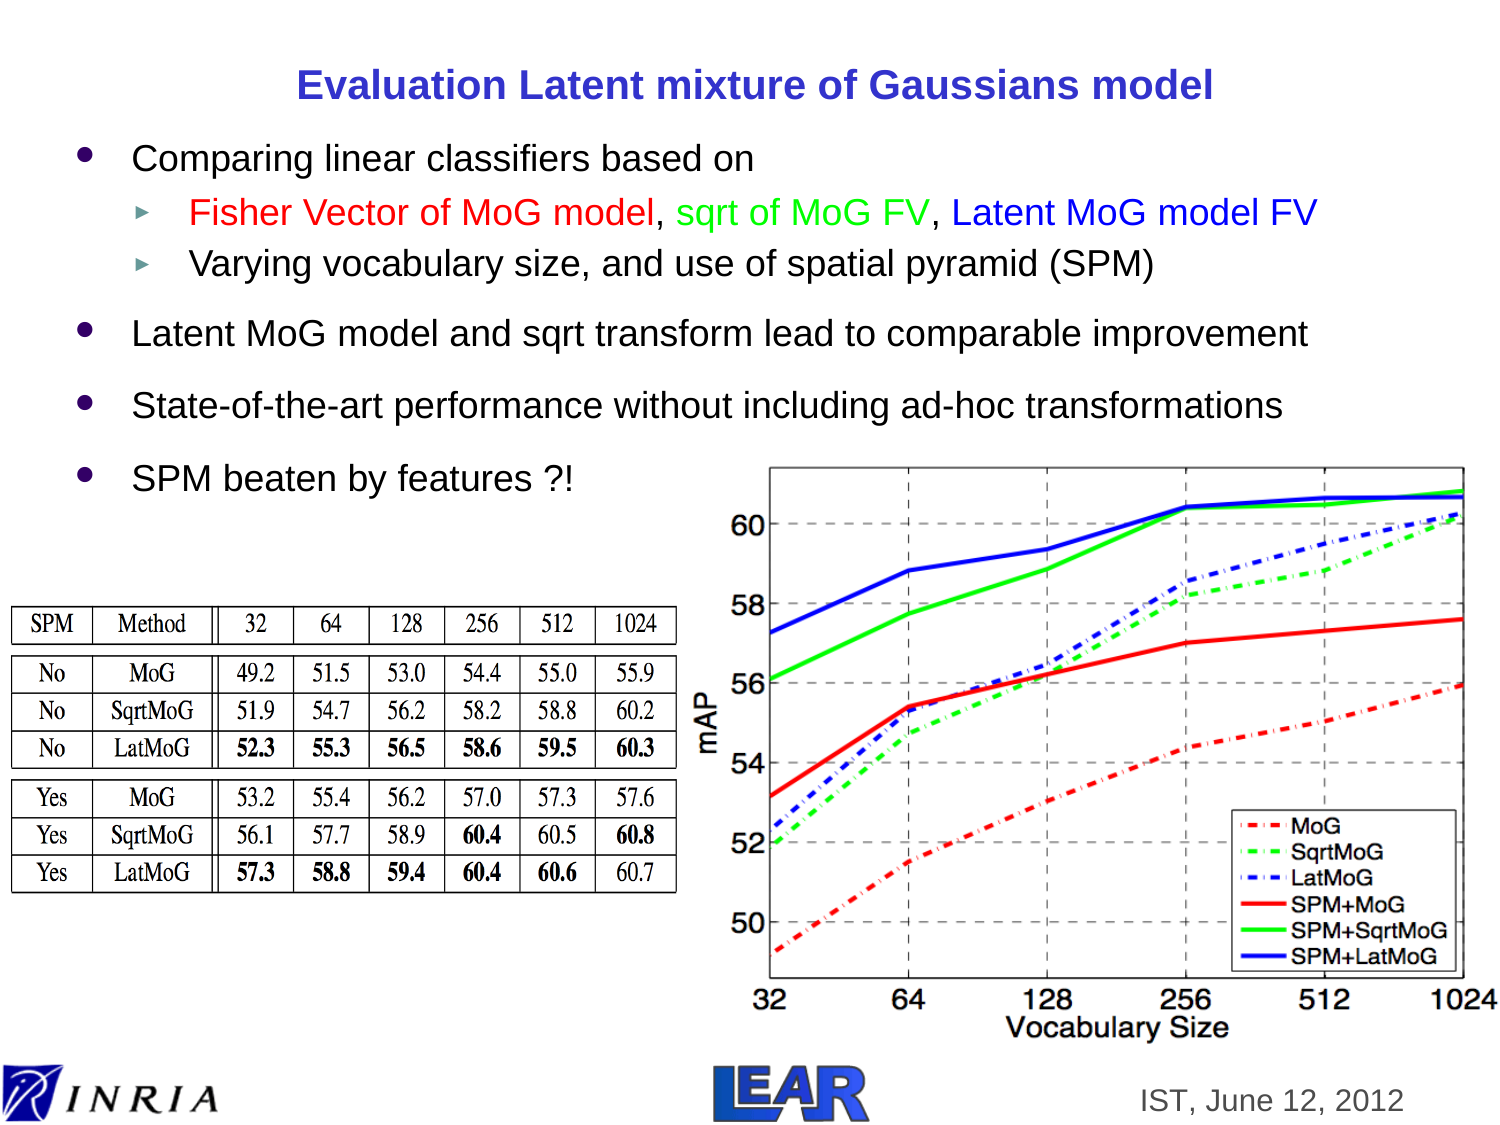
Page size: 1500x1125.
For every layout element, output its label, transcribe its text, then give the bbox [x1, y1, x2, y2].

title Evaluation Latent mixture of Gaussians model [51, 46, 1459, 123]
list Comparing linear classifiers based on Fisher Vector of MoG model, sqrt of MoG FV, Latent MoG model FV Varying vocabulary size, and use of spatial pyramid (SPM) Latent MoG model and sqrt transform lead to comparable improvement State-of-the-art performance without including ad-hoc transformations SPM beaten by features ?! [75, 137, 1425, 1079]
picture [684, 446, 1500, 1060]
picture [709, 1079, 872, 1124]
picture [0, 1050, 361, 1125]
picture [6, 599, 681, 901]
